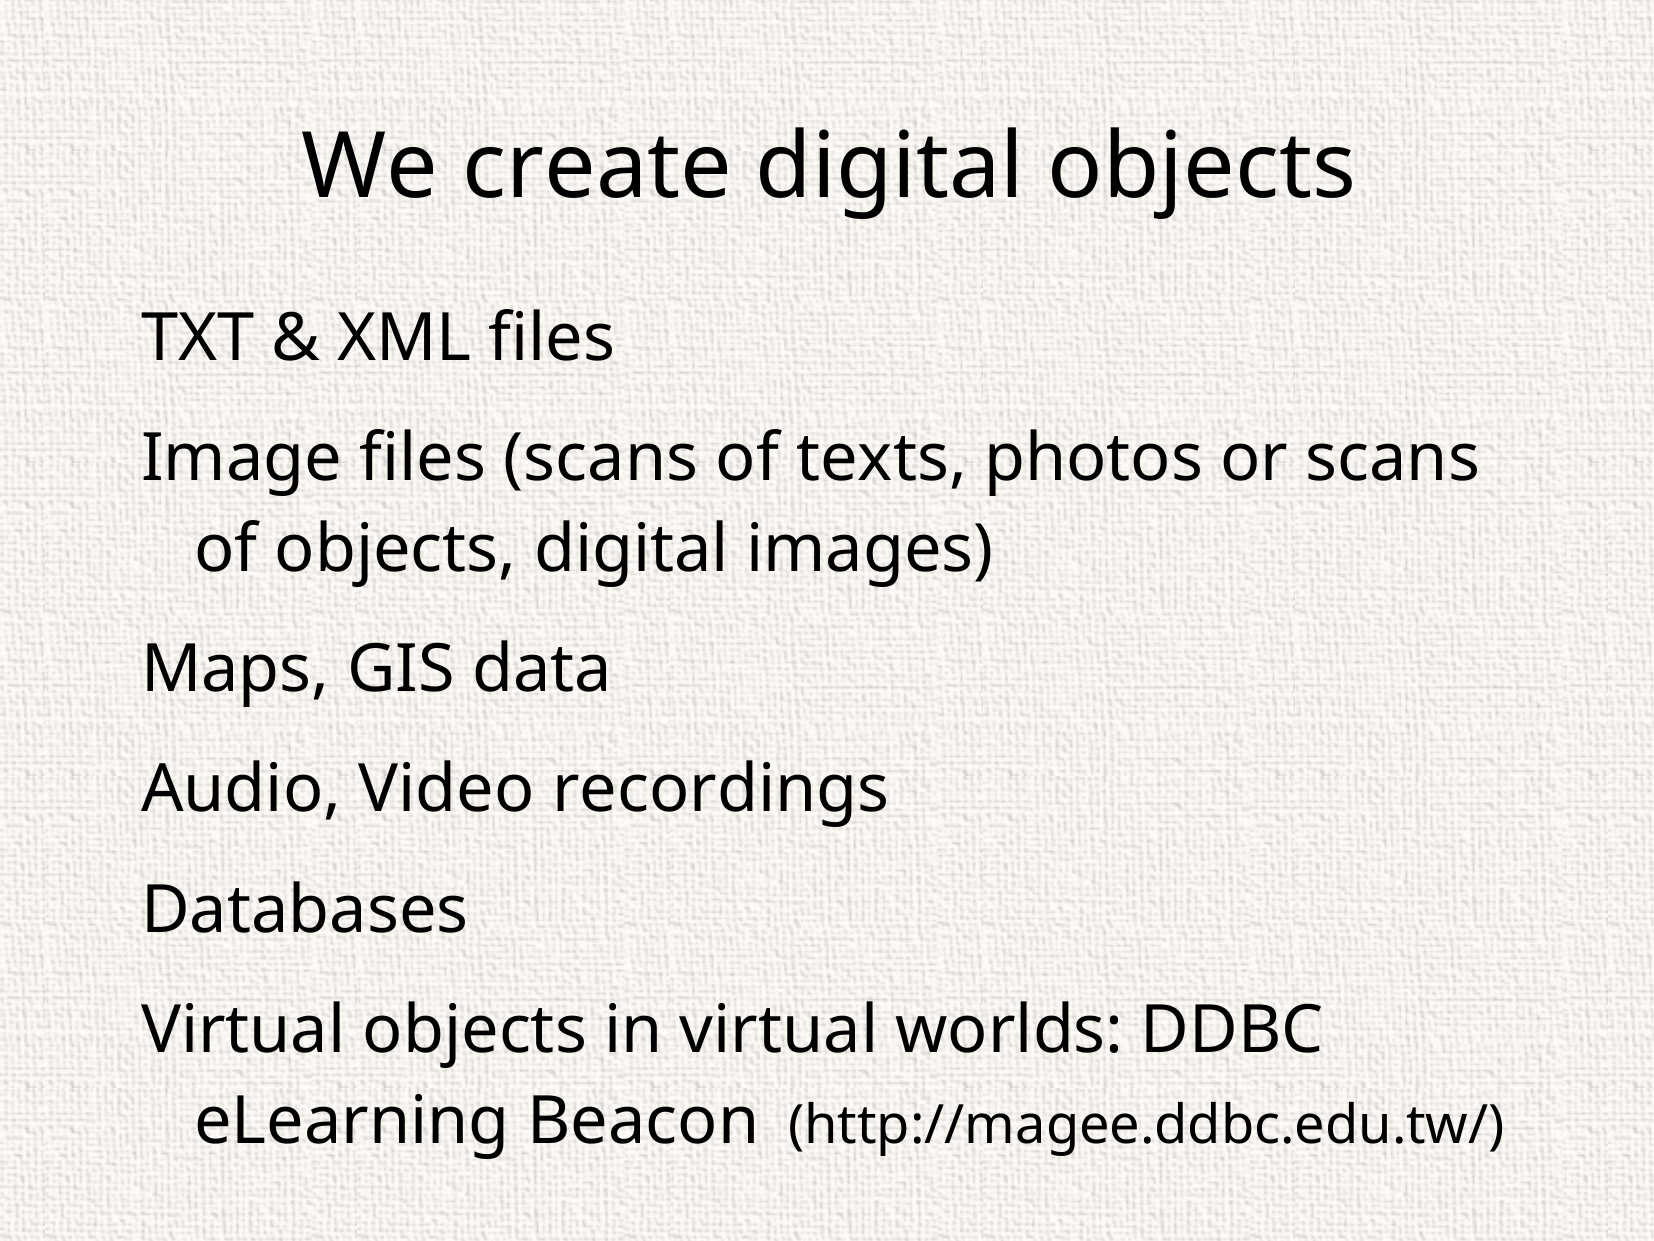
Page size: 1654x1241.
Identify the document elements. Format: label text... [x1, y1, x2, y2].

title We create digital objects [123, 58, 1536, 266]
list TXT & XML files Image files (scans of texts, photos or scans of objects, digital images) Maps, GIS data Audio, Video recordings Databases Virtual objects in virtual worlds: DDBC eLearning Beacon (http://magee.ddbc.edu.tw/) [123, 289, 1536, 1151]
picture [0, 0, 1654, 1241]
